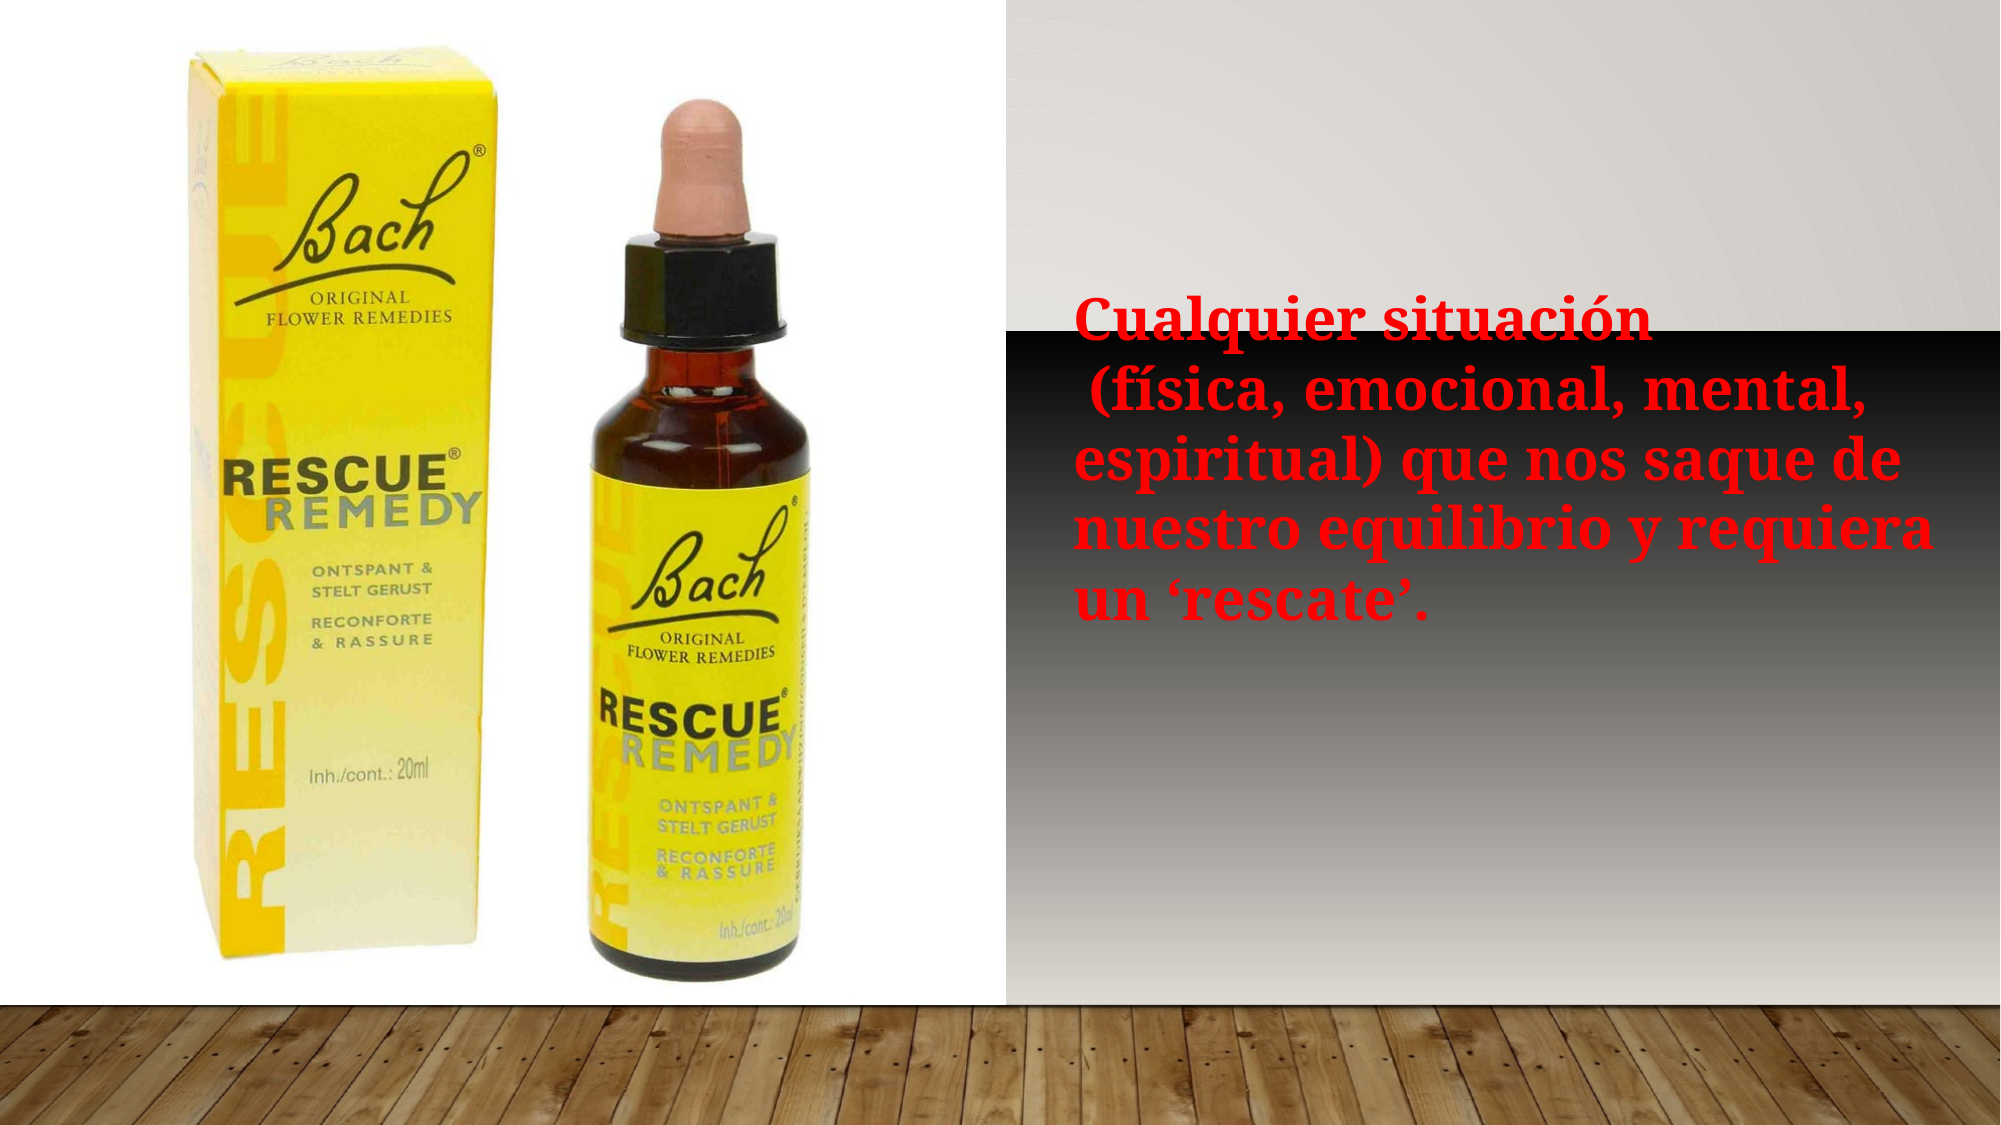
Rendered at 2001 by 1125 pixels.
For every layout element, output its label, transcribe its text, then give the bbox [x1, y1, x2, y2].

picture [0, 0, 1006, 1006]
text_box Cualquier situación (física, emocional, mental, espiritual) que nos saque de nuestro equilibrio y requiera un ‘rescate’. [1059, 274, 1980, 639]
